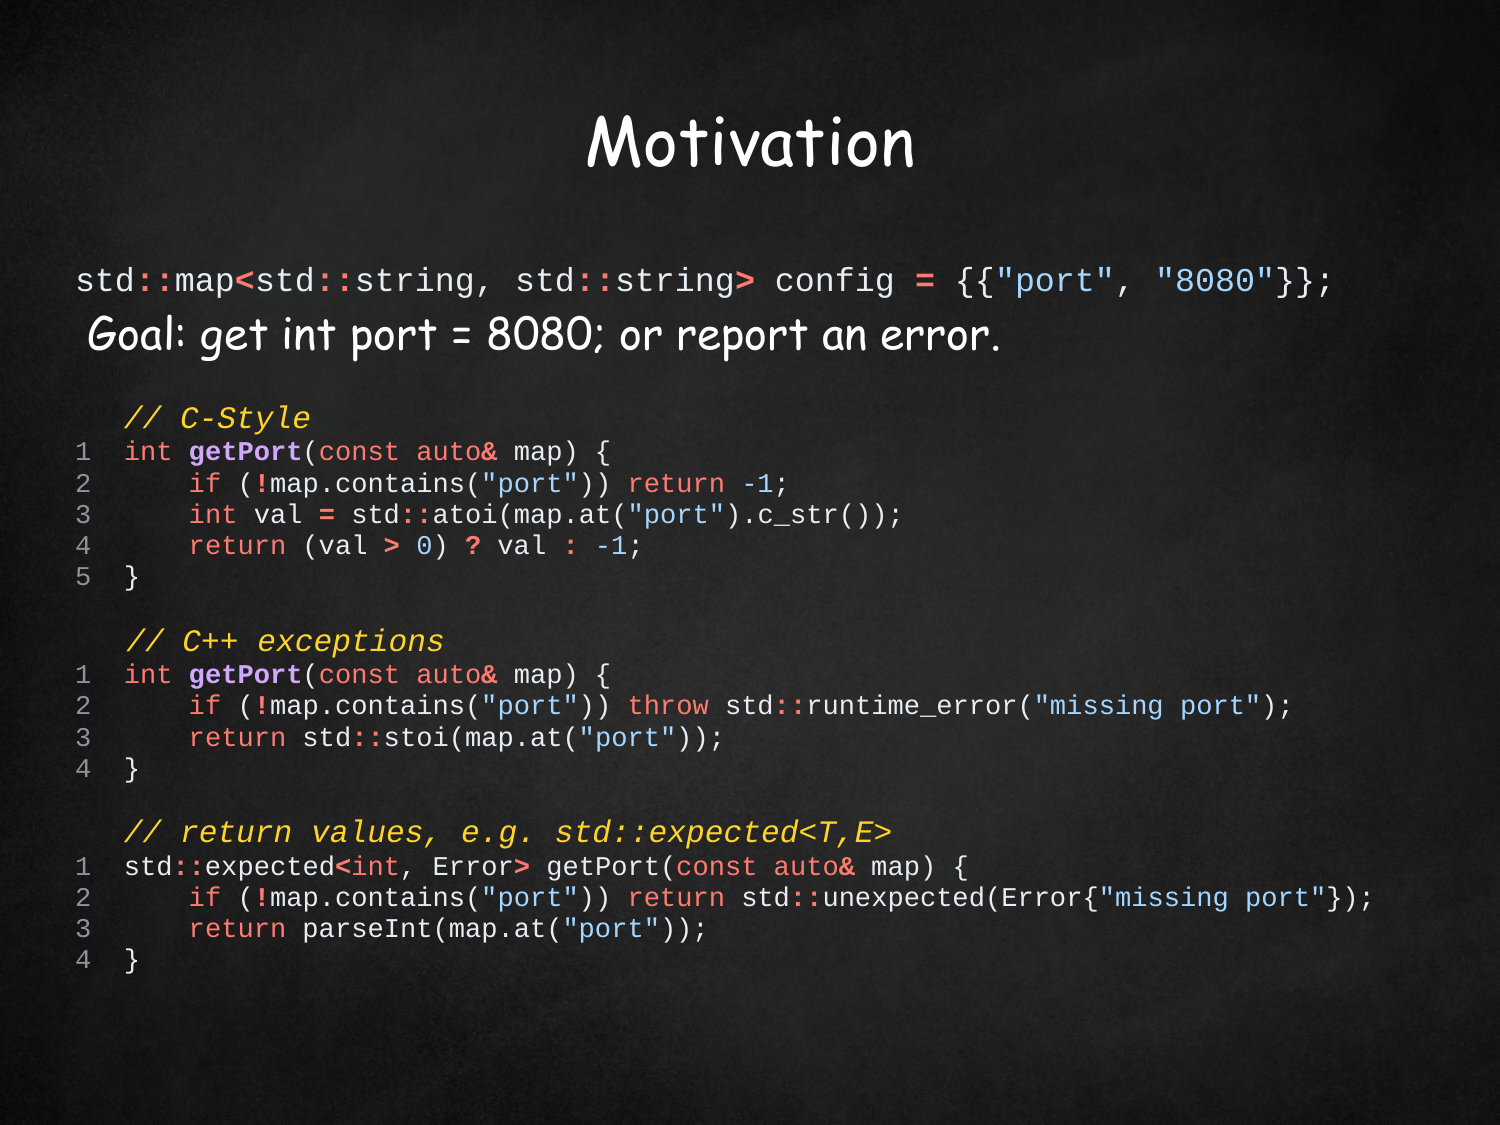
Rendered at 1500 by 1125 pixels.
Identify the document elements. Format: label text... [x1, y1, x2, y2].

picture [0, 0, 1500, 1125]
list // C-Style 1 int getPort(const auto& map) { 2 if (!map.contains("port")) return -1; 3 int val = std::atoi(map.at("port").c_str()); 4 return (val > 0) ? val : -1; 5 } // C++ exceptions 1 int getPort(const auto& map) { 2 if (!map.contains("port")) throw std::runtime_error("missing port"); 3 return std::stoi(map.at("port")); 4 } // return values, e.g. std::expected<T,E> 1 std::expected<int, Error> getPort(const auto& map) { 2 if (!map.contains("port")) return std::unexpected(Error{"missing port"}); 3 return parseInt(map.at("port")); 4 } [75, 402, 1425, 1039]
title Motivation [75, 44, 1425, 233]
list std::map<std::string, std::string> config = {{"port", "8080"}}; Goal: get int port = 8080; or report an error. [75, 263, 1425, 365]
